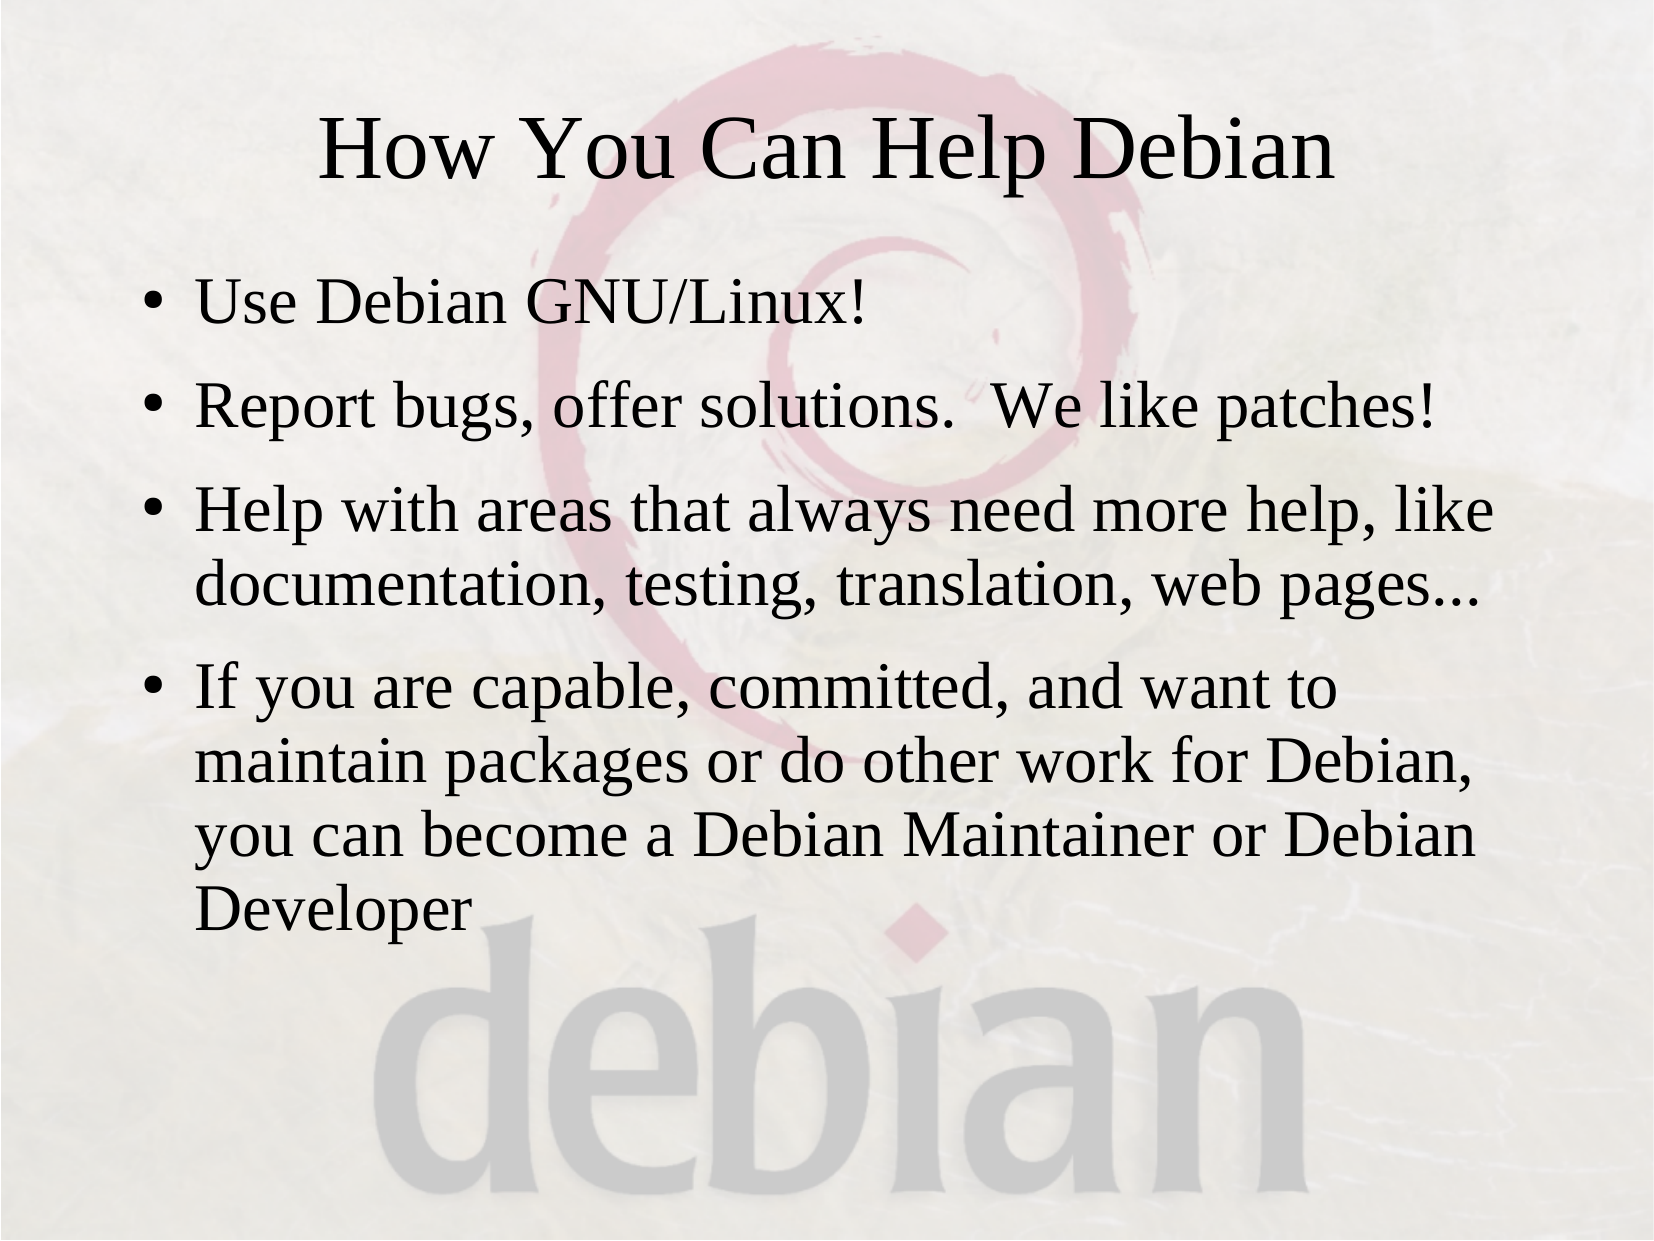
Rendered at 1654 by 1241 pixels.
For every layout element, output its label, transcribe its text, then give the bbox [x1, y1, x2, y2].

title How You Can Help Debian [121, 43, 1534, 251]
picture [1, 0, 1654, 1240]
list Use Debian GNU/Linux! Report bugs, offer solutions. We like patches! Help with areas that always need more help, like documentation, testing, translation, web pages... If you are capable, committed, and want to maintain packages or do other work for Debian, you can become a Debian Maintainer or Debian Developer [123, 264, 1536, 1046]
